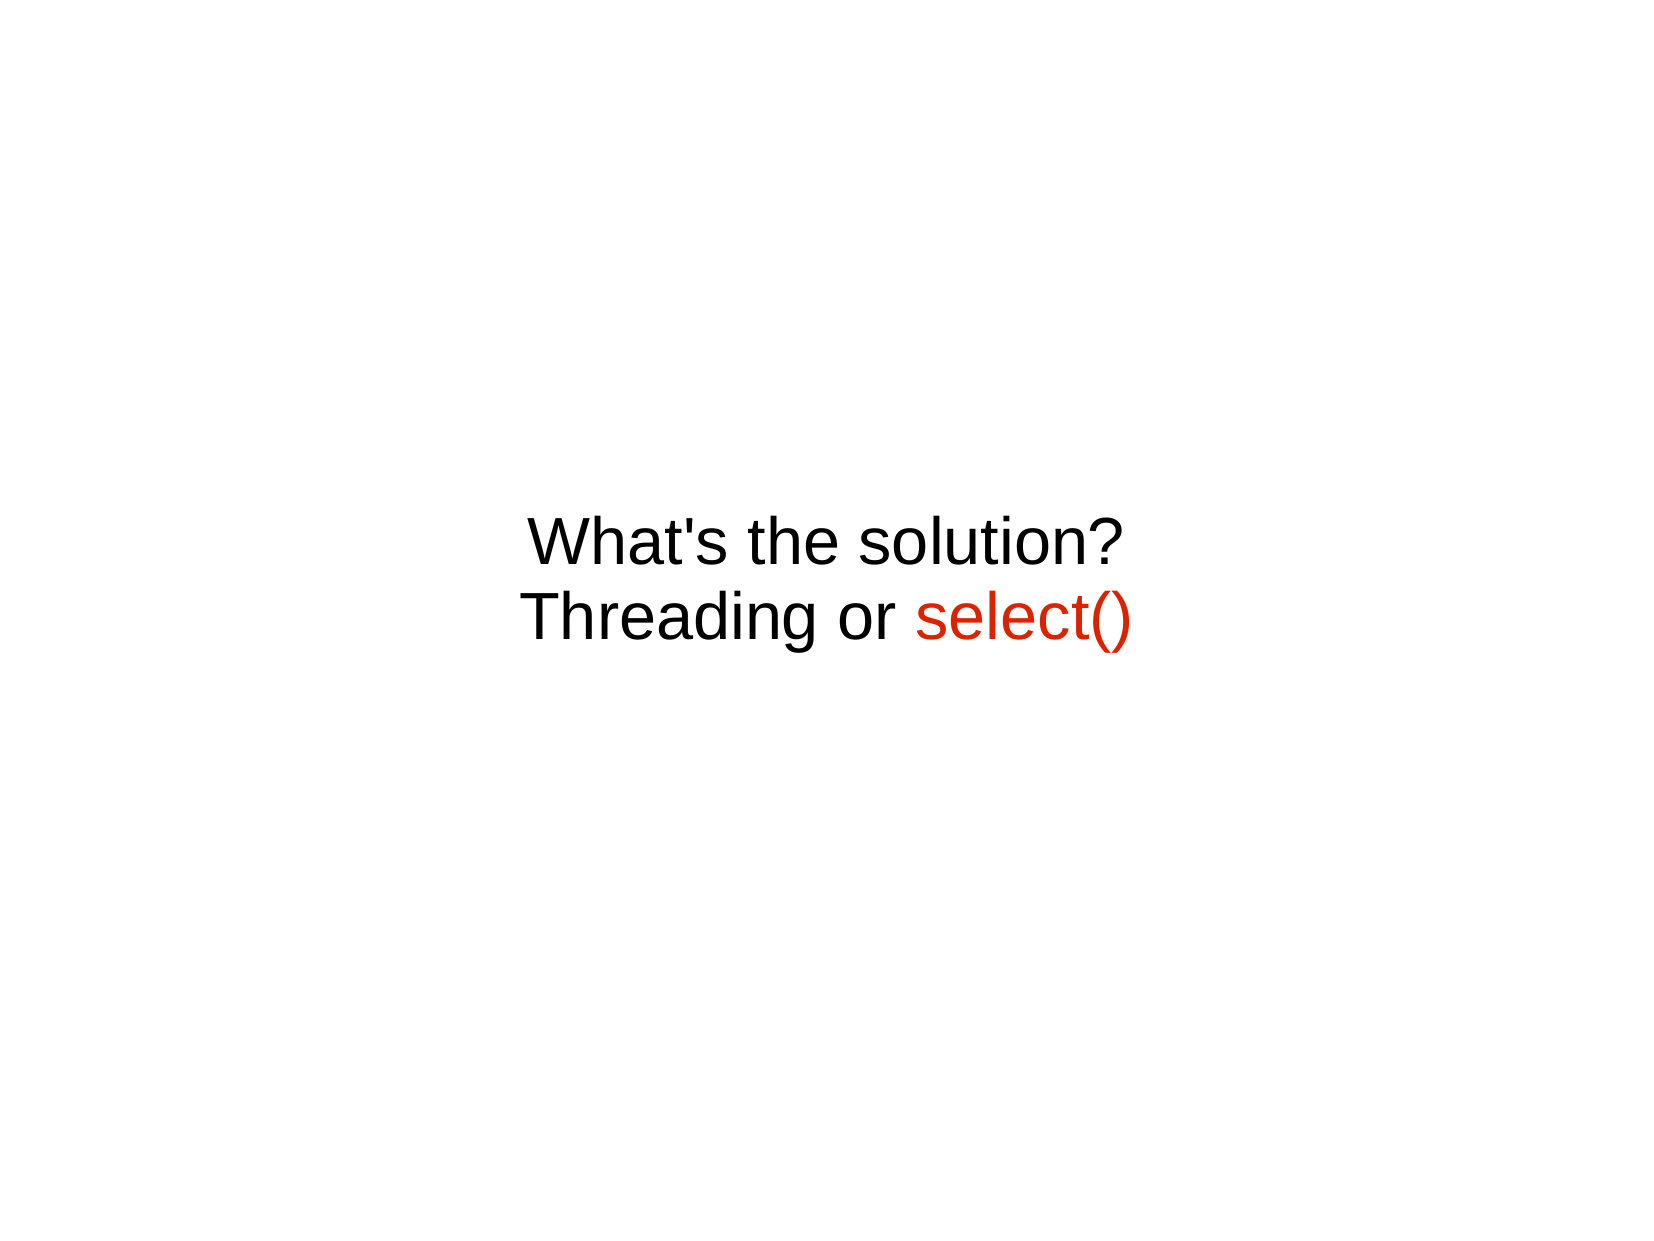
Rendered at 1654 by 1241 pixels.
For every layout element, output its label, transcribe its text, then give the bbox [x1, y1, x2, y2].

subtitle What's the solution? Threading or select() [82, 49, 1571, 1109]
